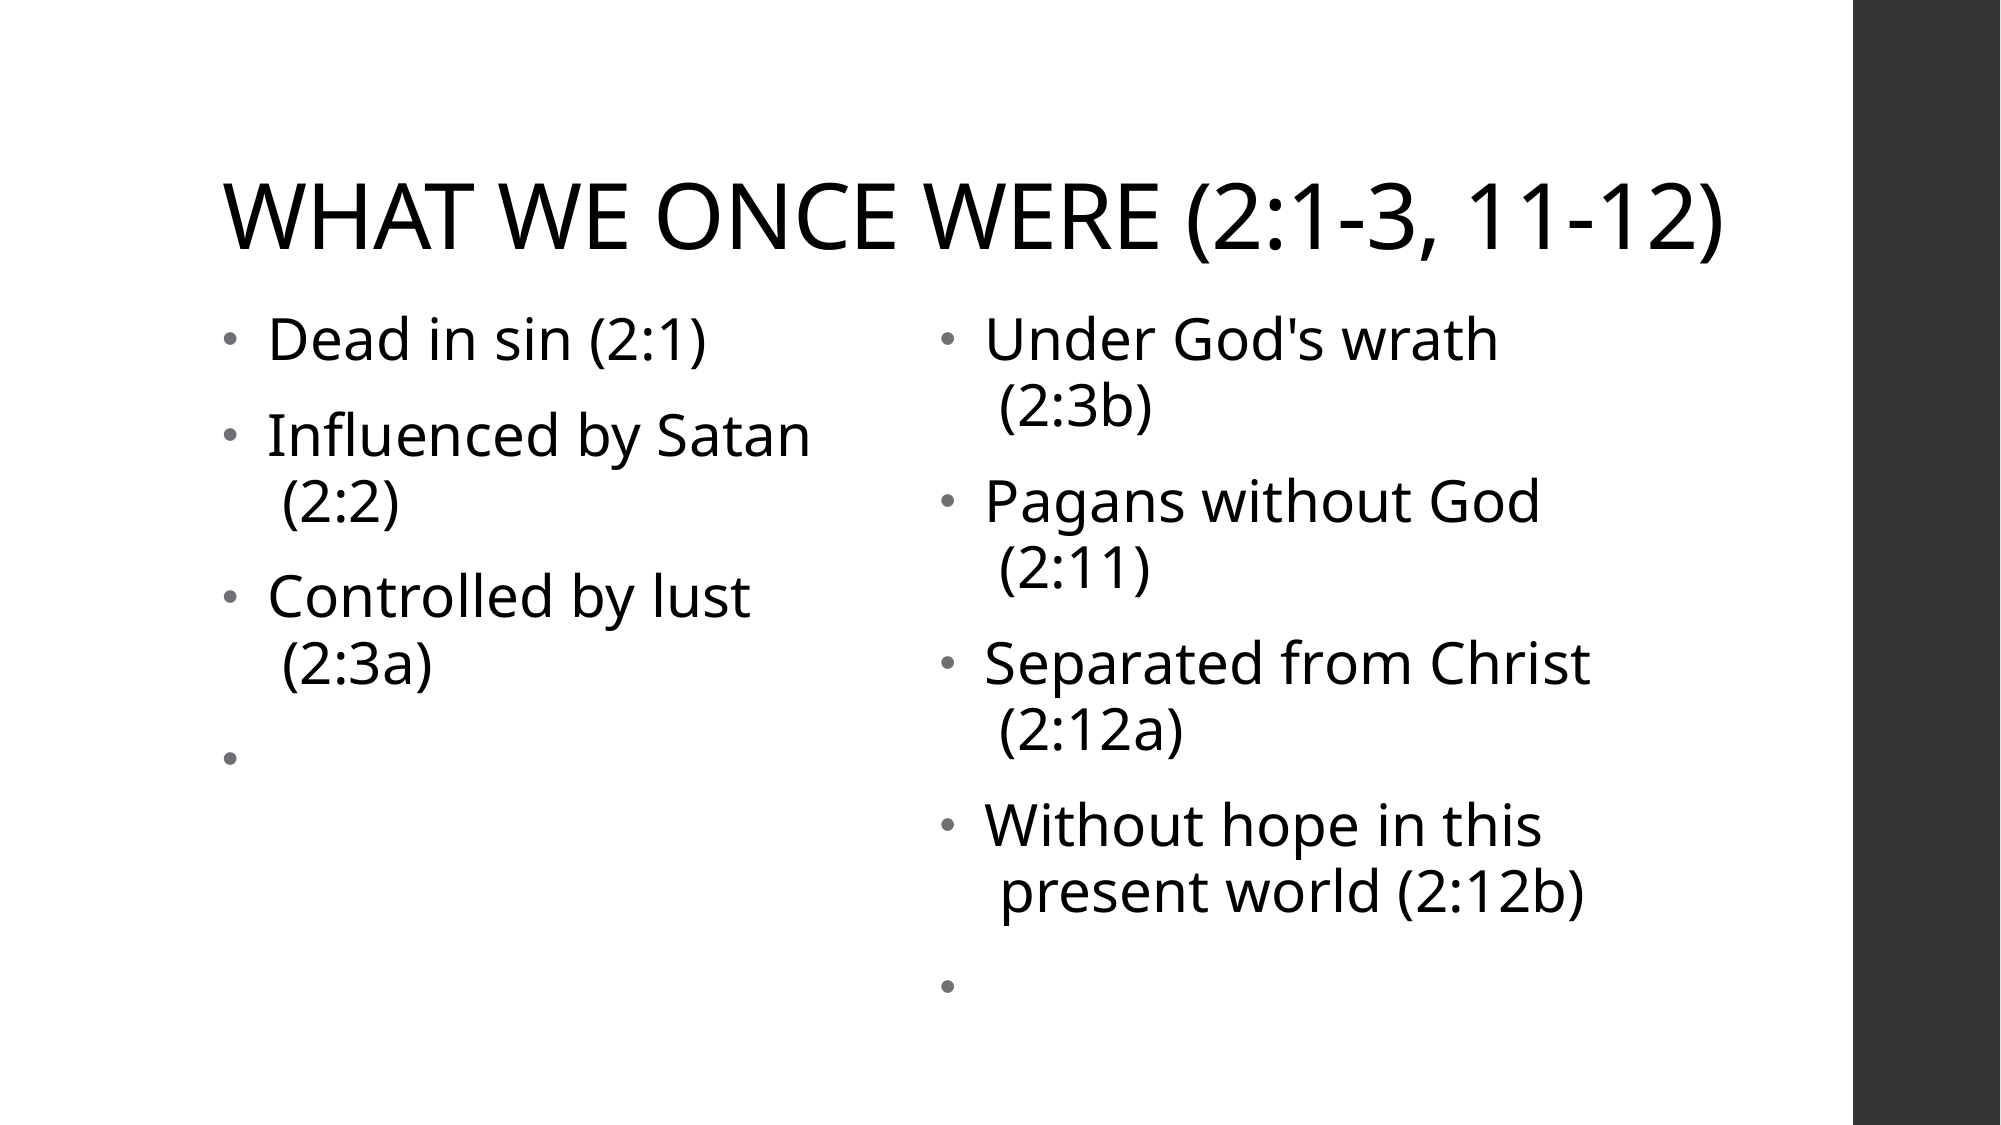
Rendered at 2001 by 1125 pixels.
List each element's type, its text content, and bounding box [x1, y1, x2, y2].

list Under God's wrath (2:3b) Pagans without God (2:11) Separated from Christ (2:12a) Without hope in this present world (2:12b) [924, 299, 1617, 1014]
title WHAT WE ONCE WERE (2:1-3, 11-12) [206, 60, 1797, 278]
list Dead in sin (2:1) Influenced by Satan (2:2) Controlled by lust (2:3a) [207, 299, 900, 1014]
